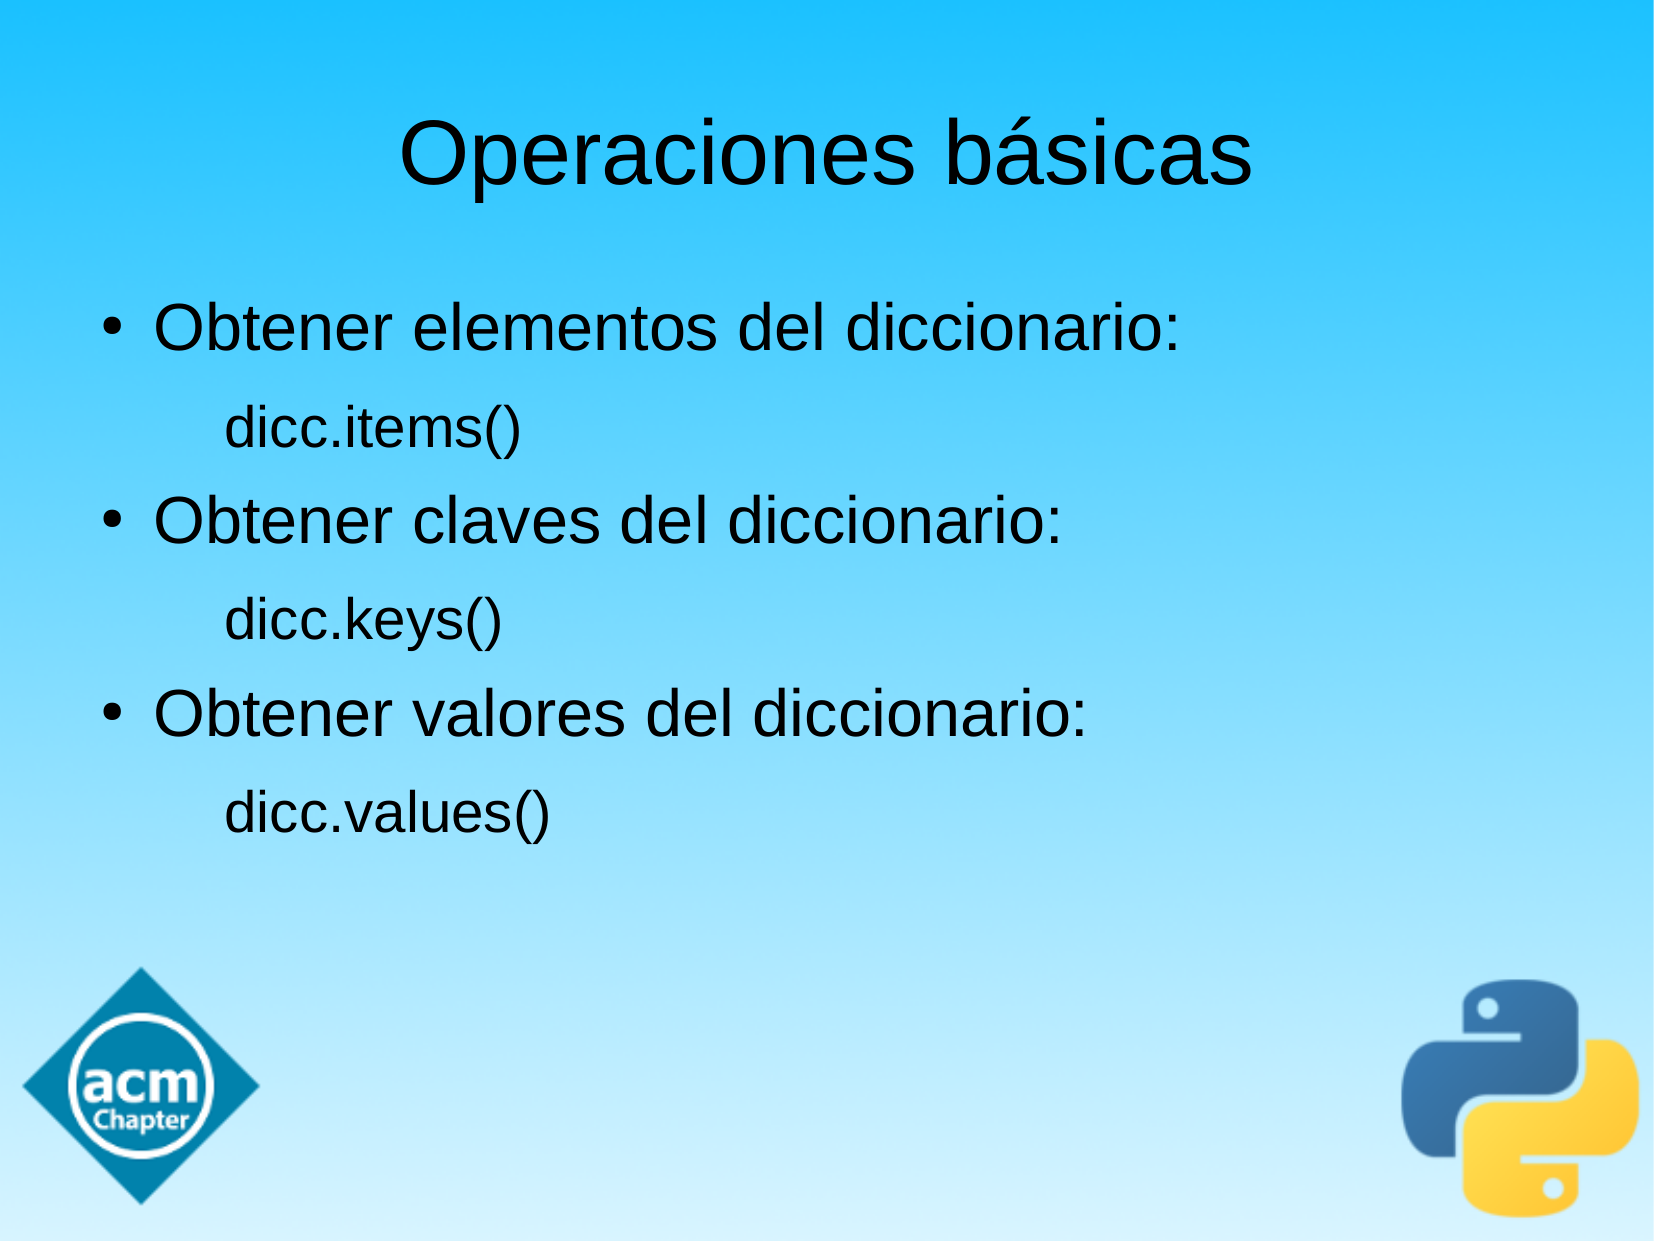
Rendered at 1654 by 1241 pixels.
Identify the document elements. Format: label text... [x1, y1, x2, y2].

title Operaciones básicas [82, 49, 1571, 257]
picture [0, 0, 1654, 1241]
list Obtener elementos del diccionario: dicc.items() Obtener claves del diccionario: dicc.keys() Obtener valores del diccionario: dicc.values() [82, 290, 1571, 1010]
